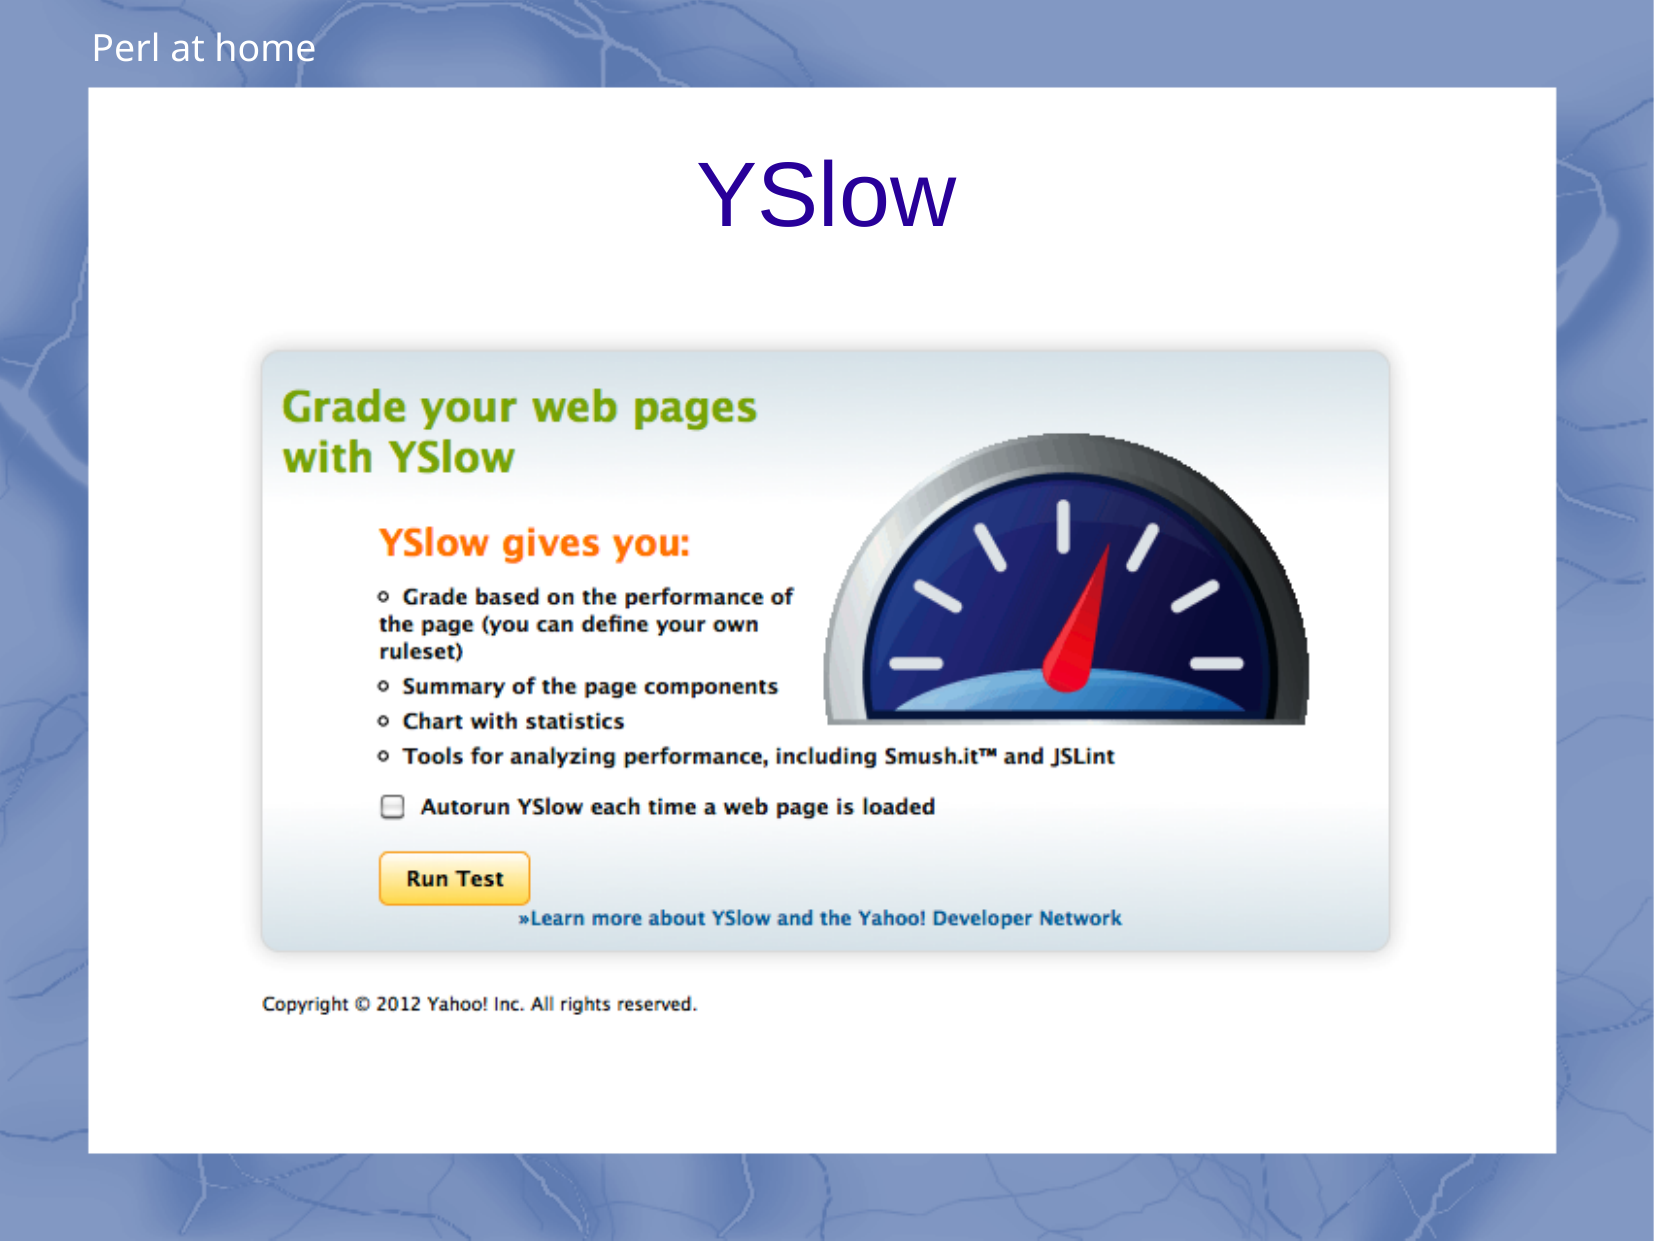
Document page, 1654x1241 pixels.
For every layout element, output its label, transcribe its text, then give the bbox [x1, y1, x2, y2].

title YSlow [118, 98, 1536, 291]
picture [0, 0, 1654, 1241]
